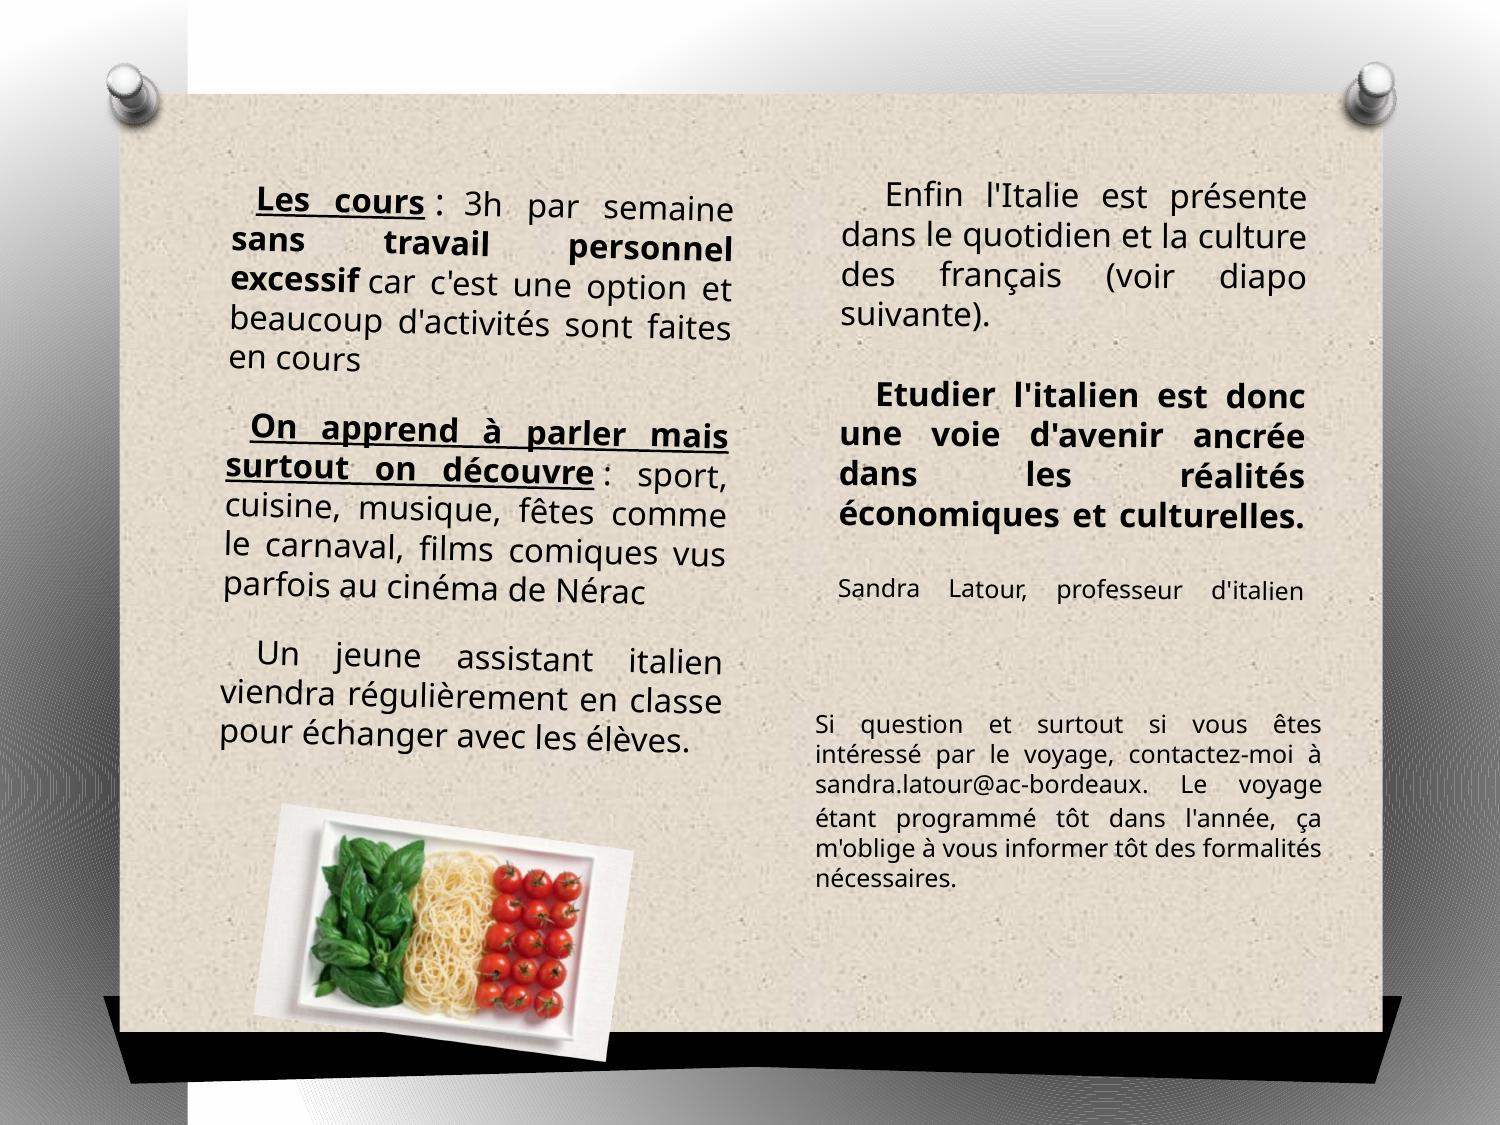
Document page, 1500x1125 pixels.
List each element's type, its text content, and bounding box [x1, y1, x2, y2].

list Les cours : 3h par semaine sans travail personnel excessif car c'est une option et beaucoup d'activités sont faites en cours On apprend à parler mais surtout on découvre : sport, cuisine, musique, fêtes comme le carnaval, films comiques vus parfois au cinéma de Nérac Un jeune assistant italien viendra régulièrement en classe pour échanger avec les élèves. [200, 165, 751, 911]
picture [253, 803, 634, 1062]
text_box Si question et surtout si vous êtes intéressé par le voyage, contactez-moi à sandra.latour@ac-bordeaux. Le voyage étant programmé tôt dans l'année, ça m'oblige à vous informer tôt des formalités nécessaires. [814, 708, 1323, 945]
title Enfin l'Italie est présente dans le quotidien et la culture des français (voir diapo suivante). Etudier l'italien est donc une voie d'avenir ancrée dans les réalités économiques et culturelles. Sandra Latour, professeur d'italien [824, 165, 1323, 429]
